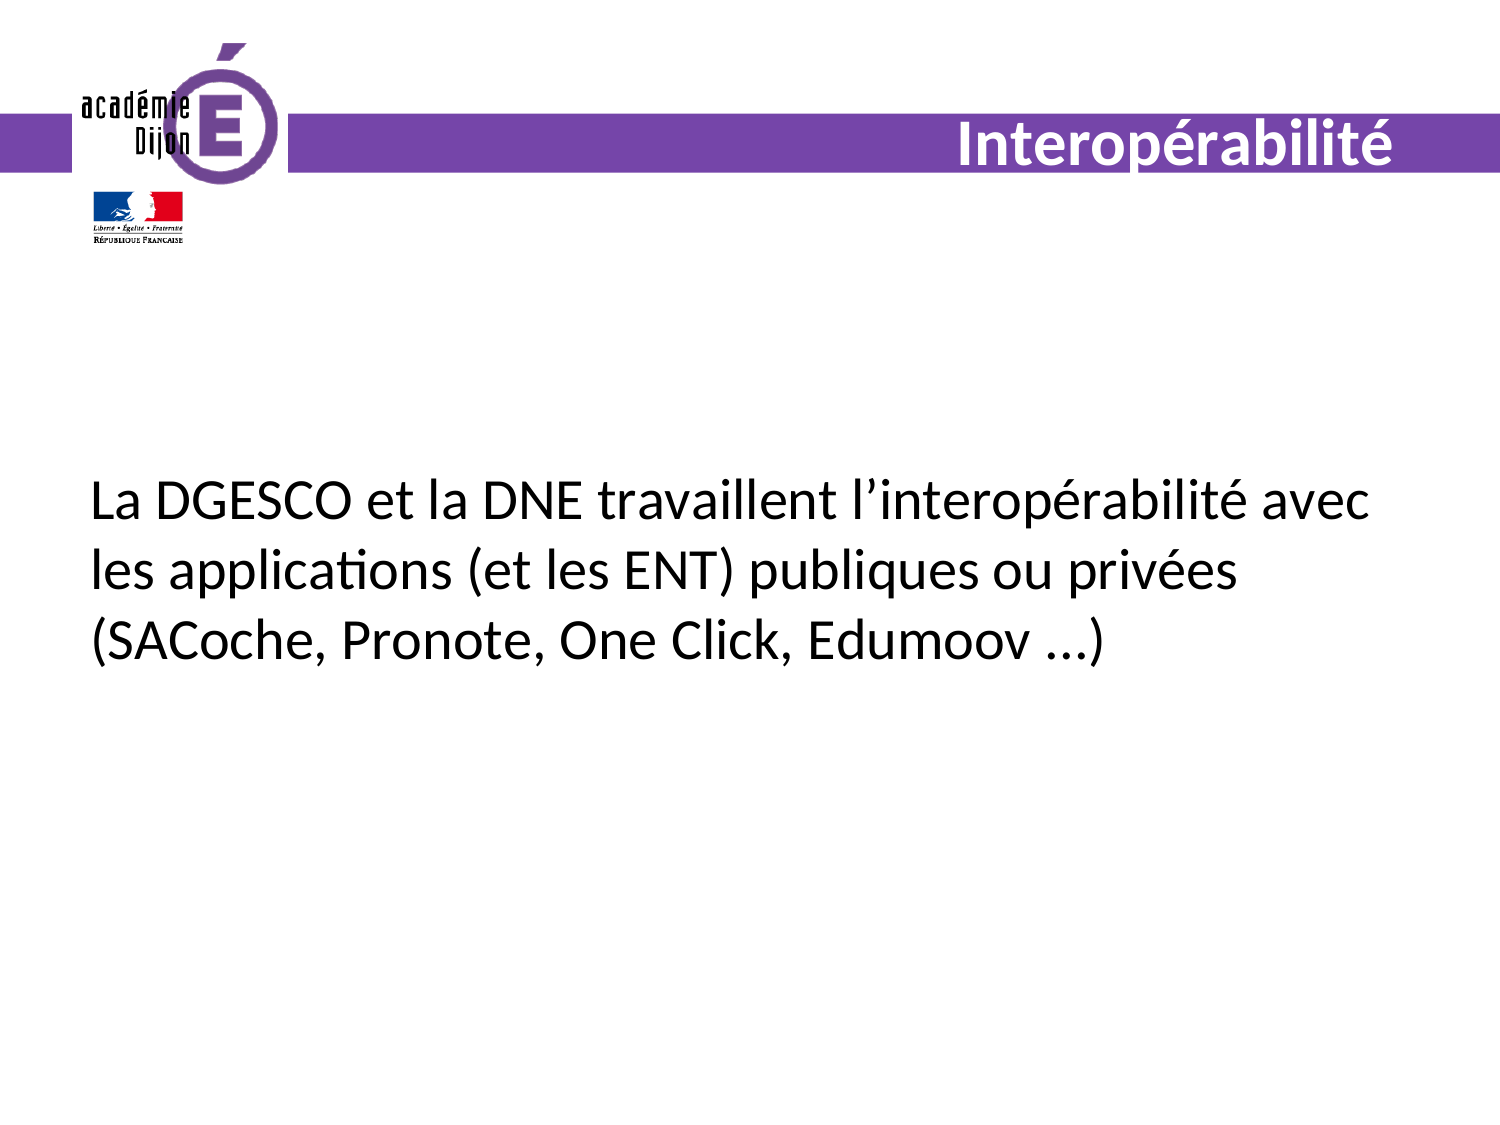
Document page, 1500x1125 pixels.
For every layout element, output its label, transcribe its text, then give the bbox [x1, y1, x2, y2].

picture [82, 43, 278, 243]
text_box La DGESCO et la DNE travaillent l’interopérabilité avec les applications (et les ENT) publiques ou privées (SACoche, Pronote, One Click, Edumoov ...) [75, 262, 1426, 1005]
text_box Interopérabilité [360, 45, 1426, 233]
